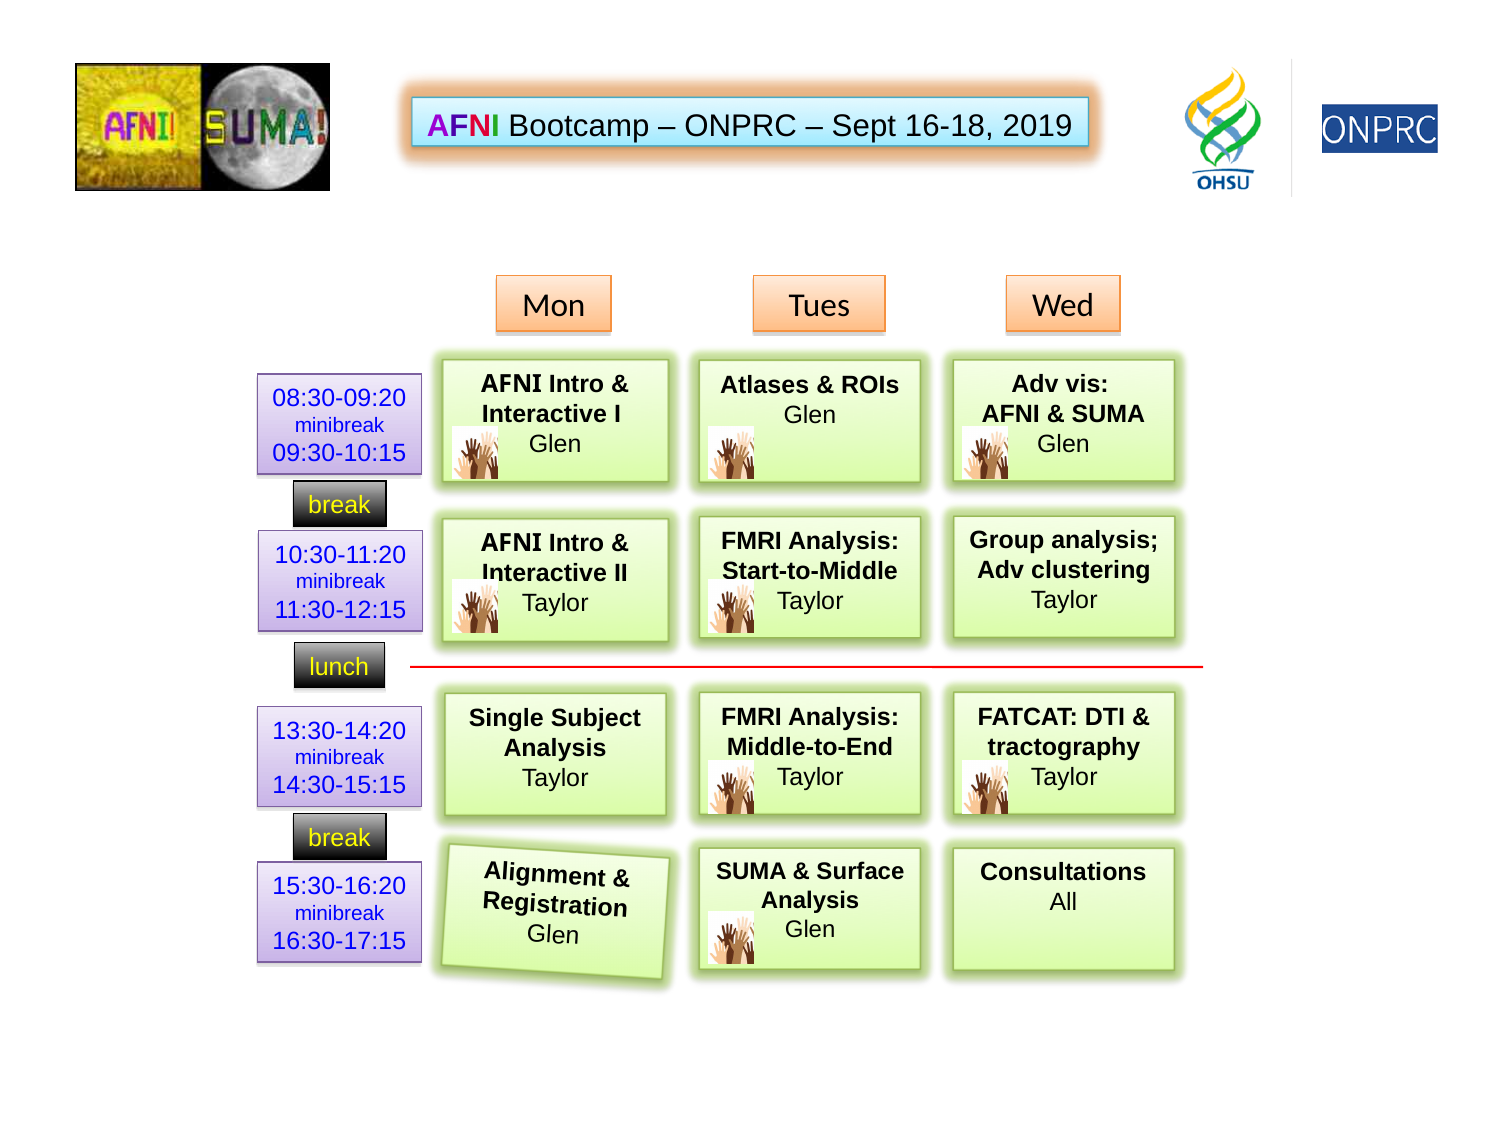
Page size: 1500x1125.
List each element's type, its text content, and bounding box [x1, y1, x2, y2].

picture [76, 64, 329, 190]
text_box 13:30-14:20 minibreak 14:30-15:15 [257, 706, 422, 807]
text_box break [293, 480, 386, 527]
picture [382, 60, 1118, 188]
picture [1171, 56, 1458, 197]
text_box SUMA & Surface Analysis Glen [700, 848, 921, 970]
text_box Group analysis; Adv clustering Taylor [953, 516, 1175, 638]
text_box 10:30-11:20 minibreak 11:30-12:15 [258, 530, 417, 631]
text_box 08:30-09:20 minibreak 09:30-10:15 [257, 373, 417, 475]
text_box Mon [496, 275, 612, 331]
picture [417, 338, 1199, 670]
text_box AFNI Intro & Interactive I Glen [442, 359, 668, 482]
text_box Adv vis: AFNI & SUMA Glen [953, 359, 1174, 482]
text_box AFNI Bootcamp – ONPRC – Sept 16-18, 2019 [412, 97, 1069, 151]
picture [415, 671, 1199, 1008]
text_box Single Subject Analysis Taylor [445, 694, 666, 816]
text_box FATCAT: DTI & tractography Taylor [953, 692, 1175, 814]
text_box Alignment & Registration Glen [441, 843, 669, 979]
text_box FMRI Analysis: Middle-to-End Taylor [700, 692, 921, 815]
text_box break [293, 813, 386, 859]
text_box Consultations All [953, 848, 1174, 970]
text_box Wed [1006, 275, 1121, 331]
text_box AFNI Intro & Interactive II Taylor [442, 519, 668, 642]
text_box FMRI Analysis: Start-to-Middle Taylor [700, 516, 921, 638]
text_box Atlases & ROIs Glen [700, 360, 921, 483]
text_box Tues [753, 275, 886, 331]
text_box lunch [294, 642, 385, 688]
text_box 15:30-16:20 minibreak 16:30-17:15 [257, 861, 422, 963]
